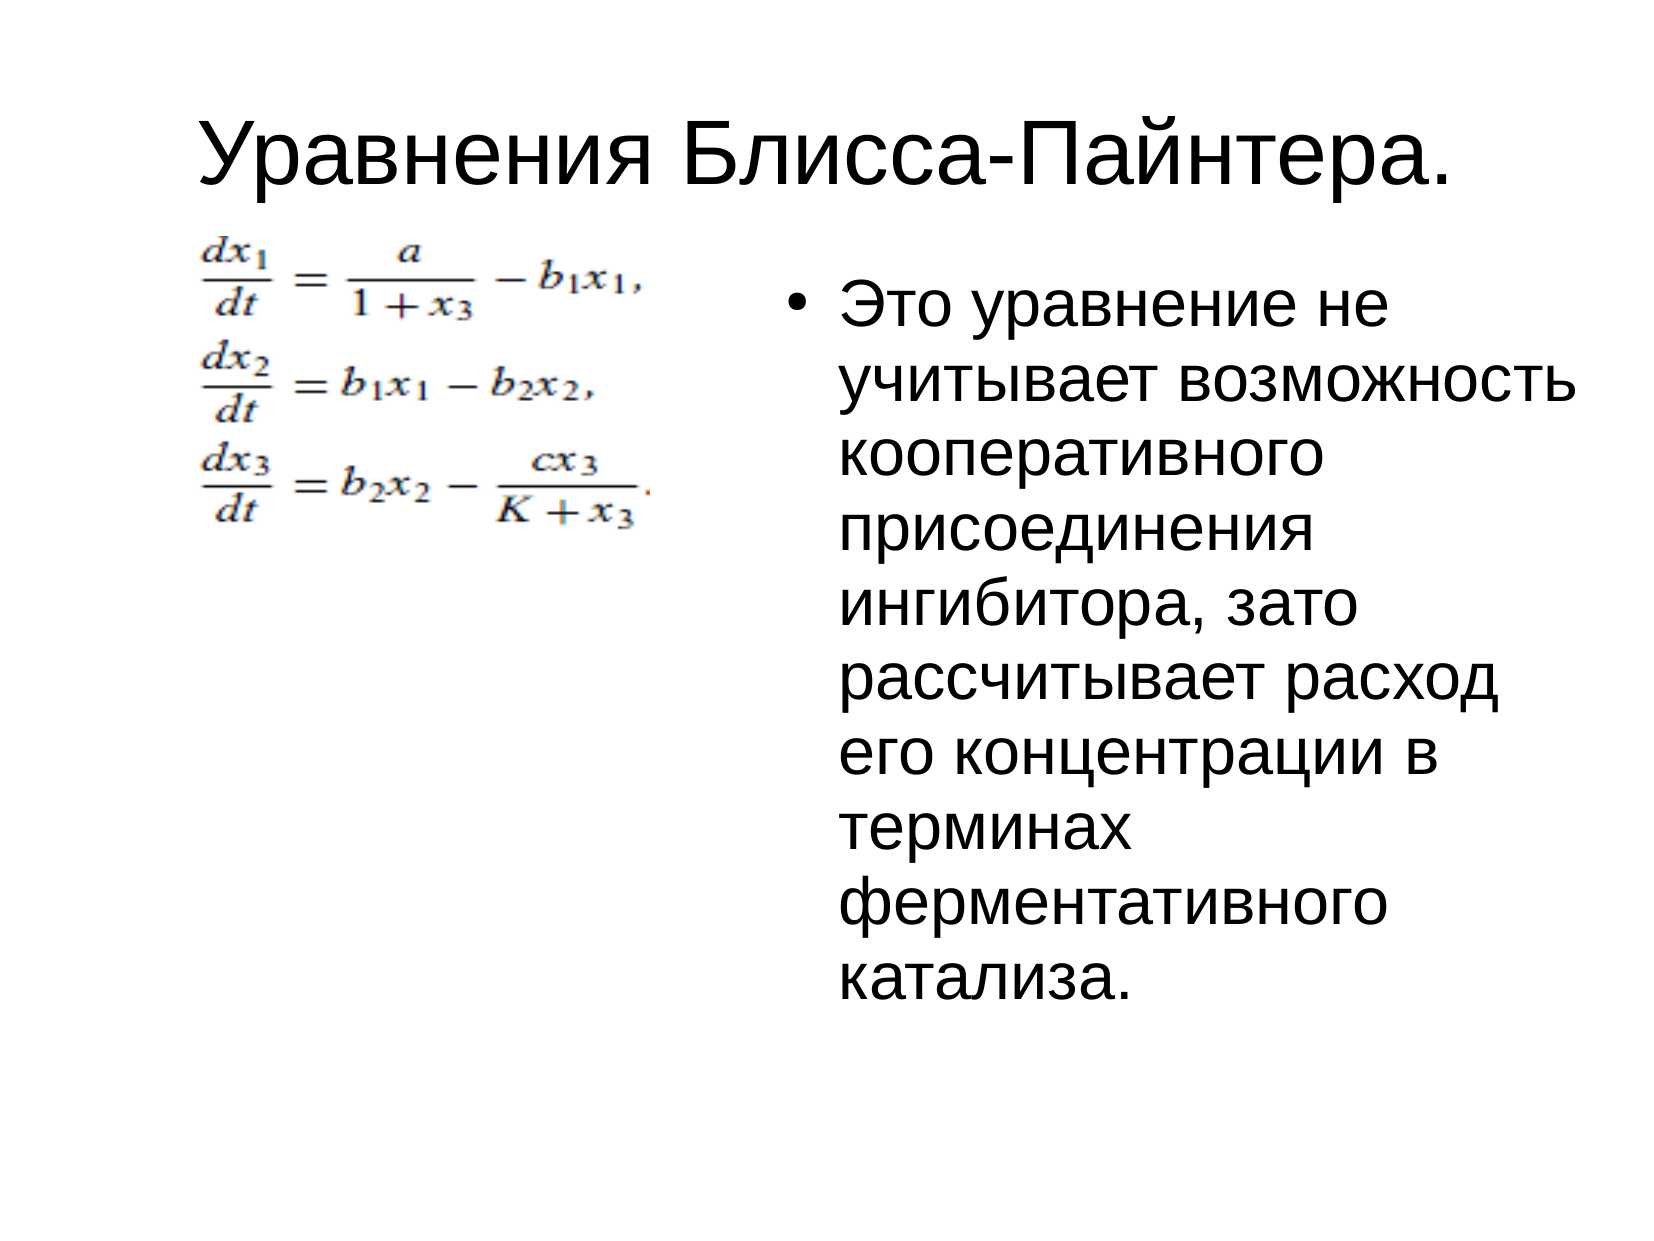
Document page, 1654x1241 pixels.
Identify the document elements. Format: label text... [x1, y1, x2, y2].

picture [177, 236, 650, 532]
list Это уравнение не учитывает возможность кооперативного присоединения ингибитора, зато рассчитывает расход его концентрации в терминах ферментативного катализа. [767, 265, 1595, 1014]
title Уравнения Блисса-Пайнтера. [82, 49, 1571, 257]
